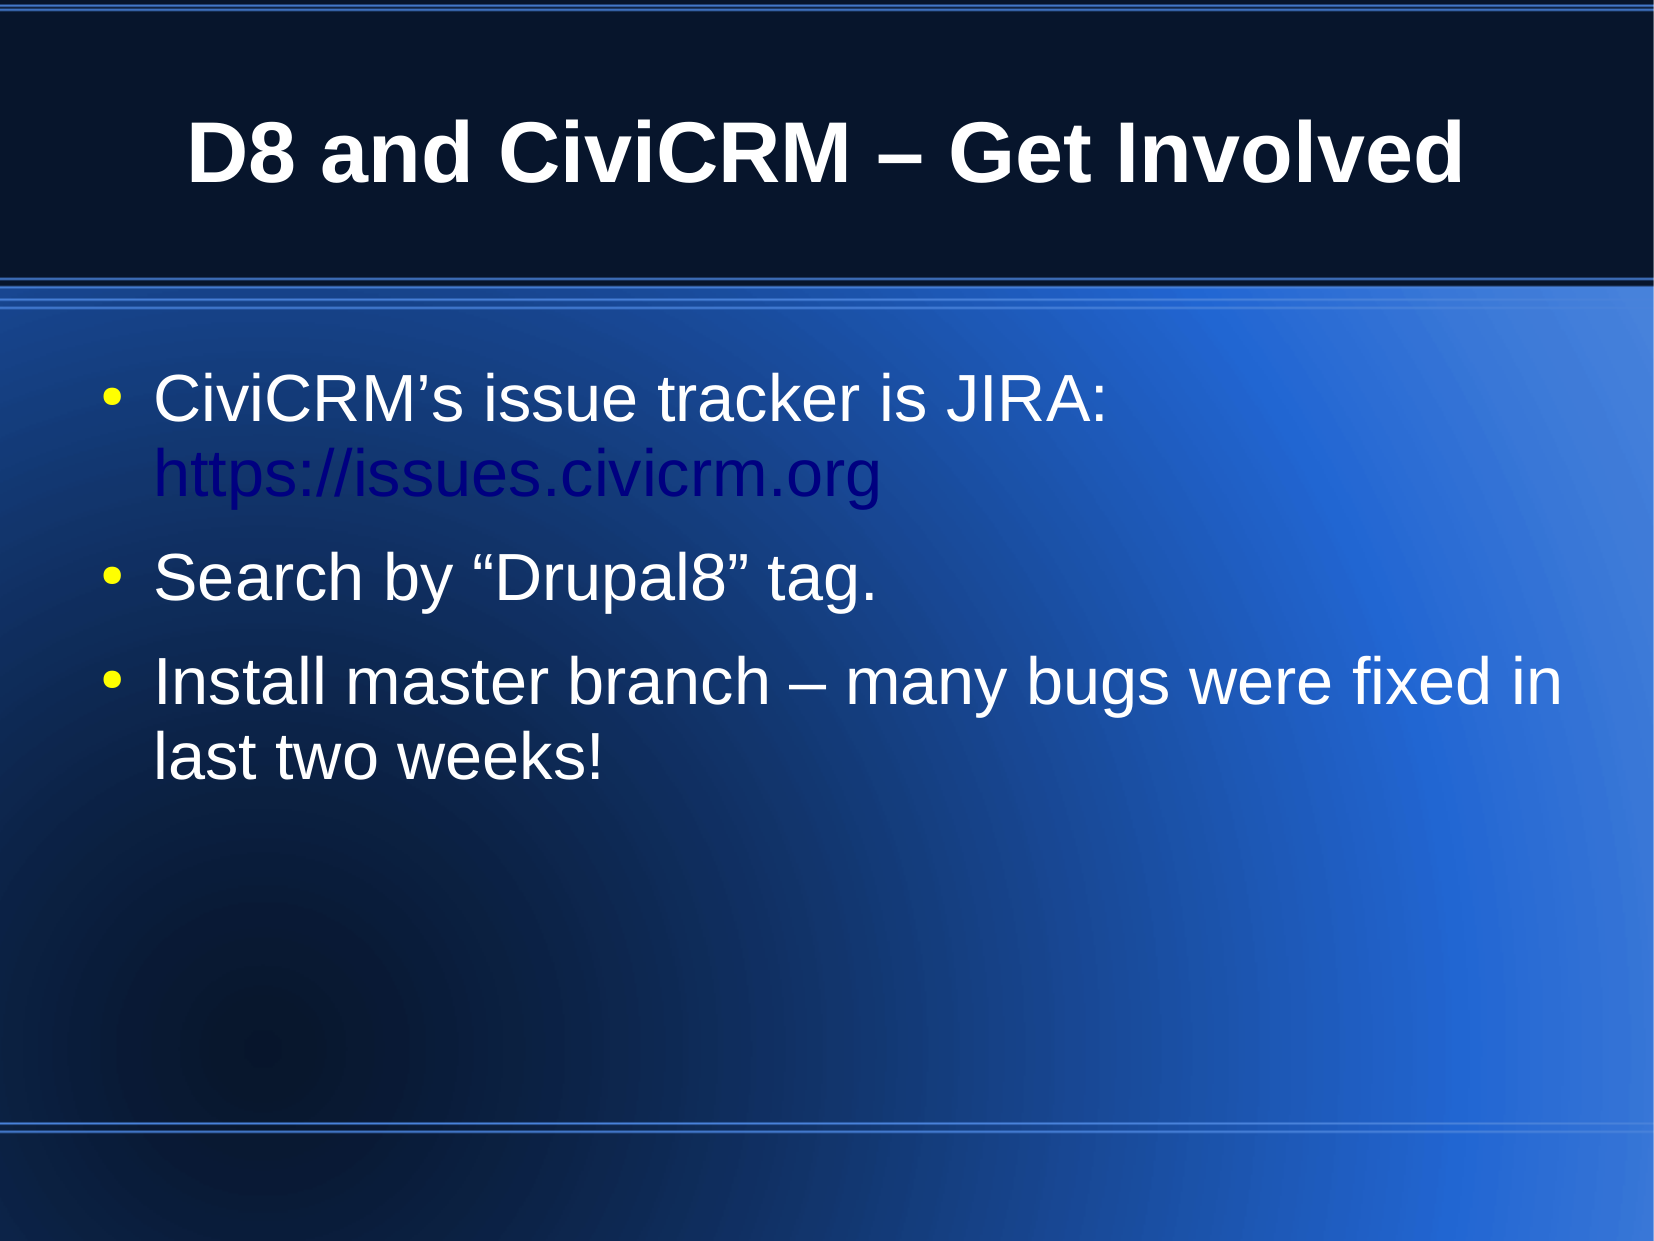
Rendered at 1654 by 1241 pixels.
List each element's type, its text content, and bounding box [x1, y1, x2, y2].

list CiviCRM’s issue tracker is JIRA: https://issues.civicrm.org Search by “Drupal8” tag. Install master branch – many bugs were fixed in last two weeks! [82, 361, 1571, 1081]
picture [0, 0, 1654, 1241]
title D8 and CiviCRM – Get Involved [82, 49, 1571, 257]
